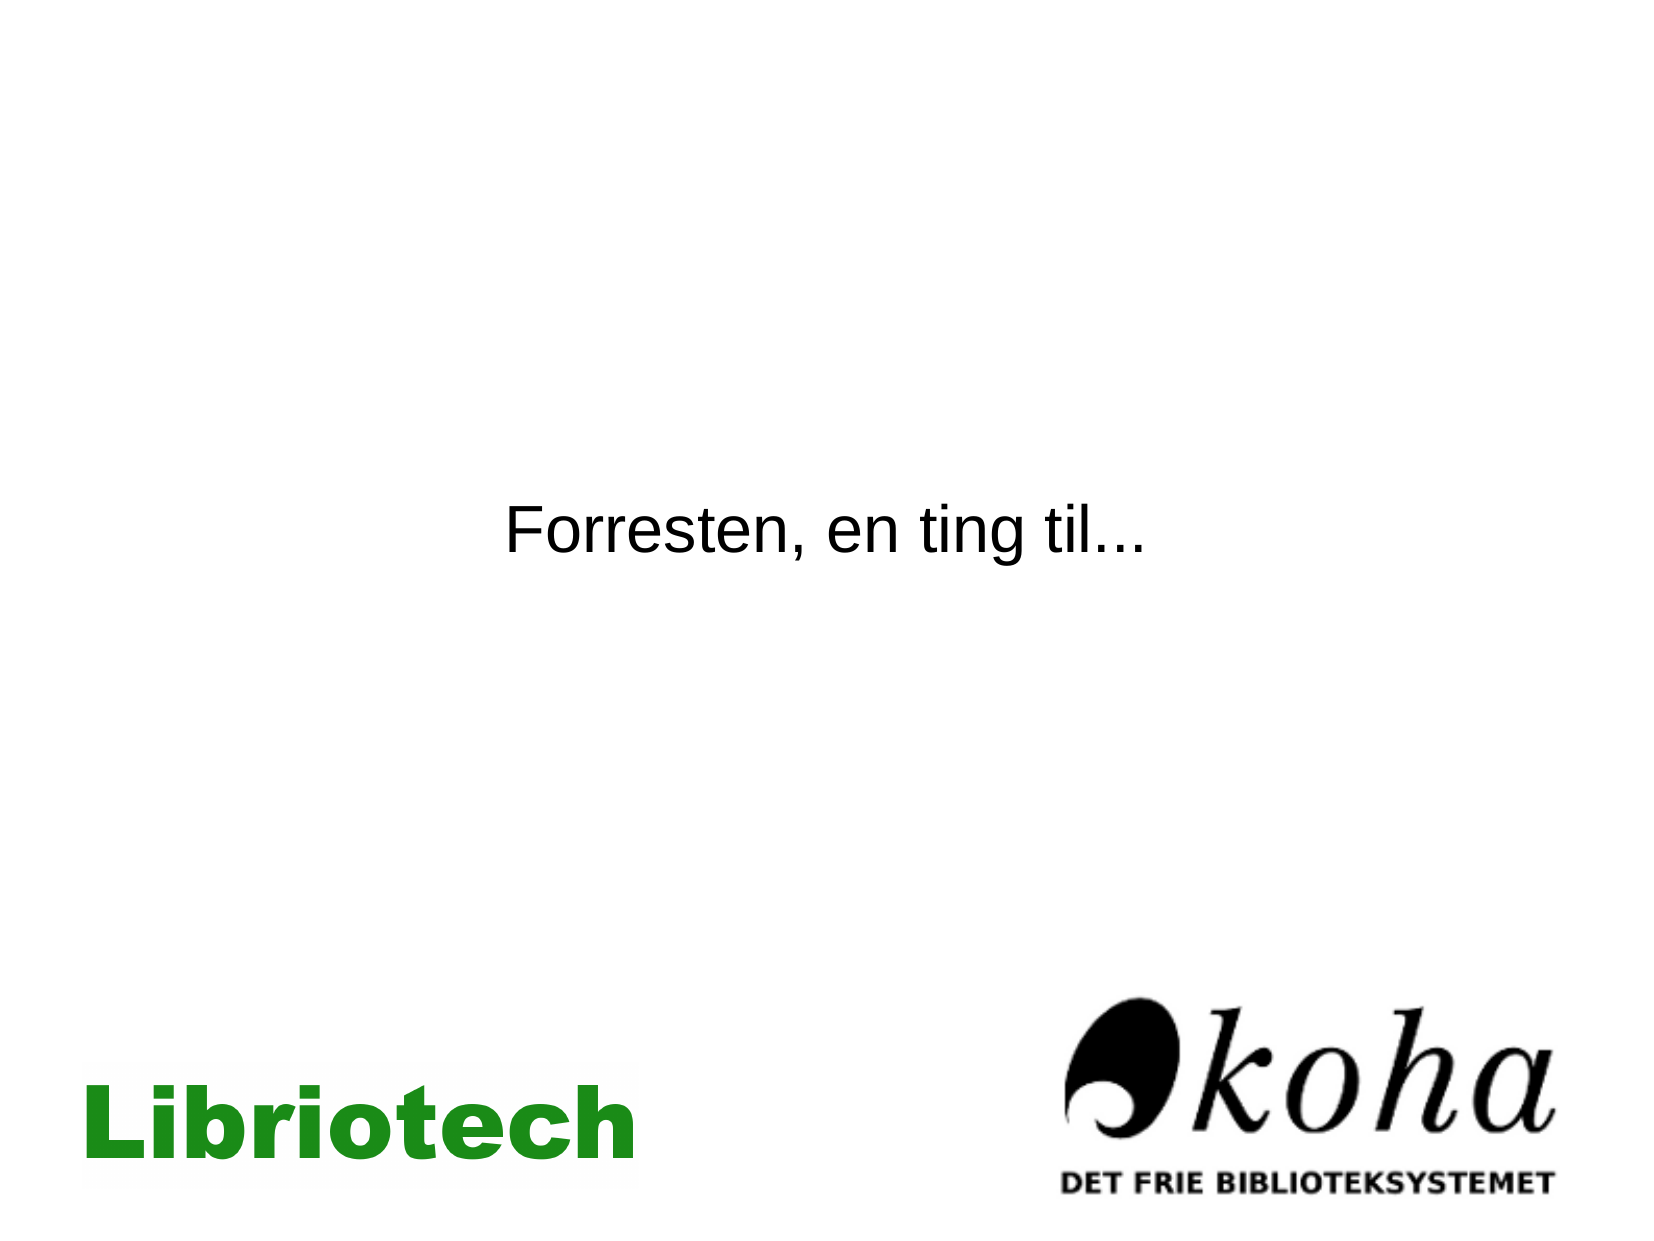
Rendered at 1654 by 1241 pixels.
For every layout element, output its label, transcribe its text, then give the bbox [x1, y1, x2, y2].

picture [1051, 1010, 1568, 1205]
picture [82, 1062, 639, 1189]
subtitle Forresten, en ting til... [82, 49, 1571, 1010]
